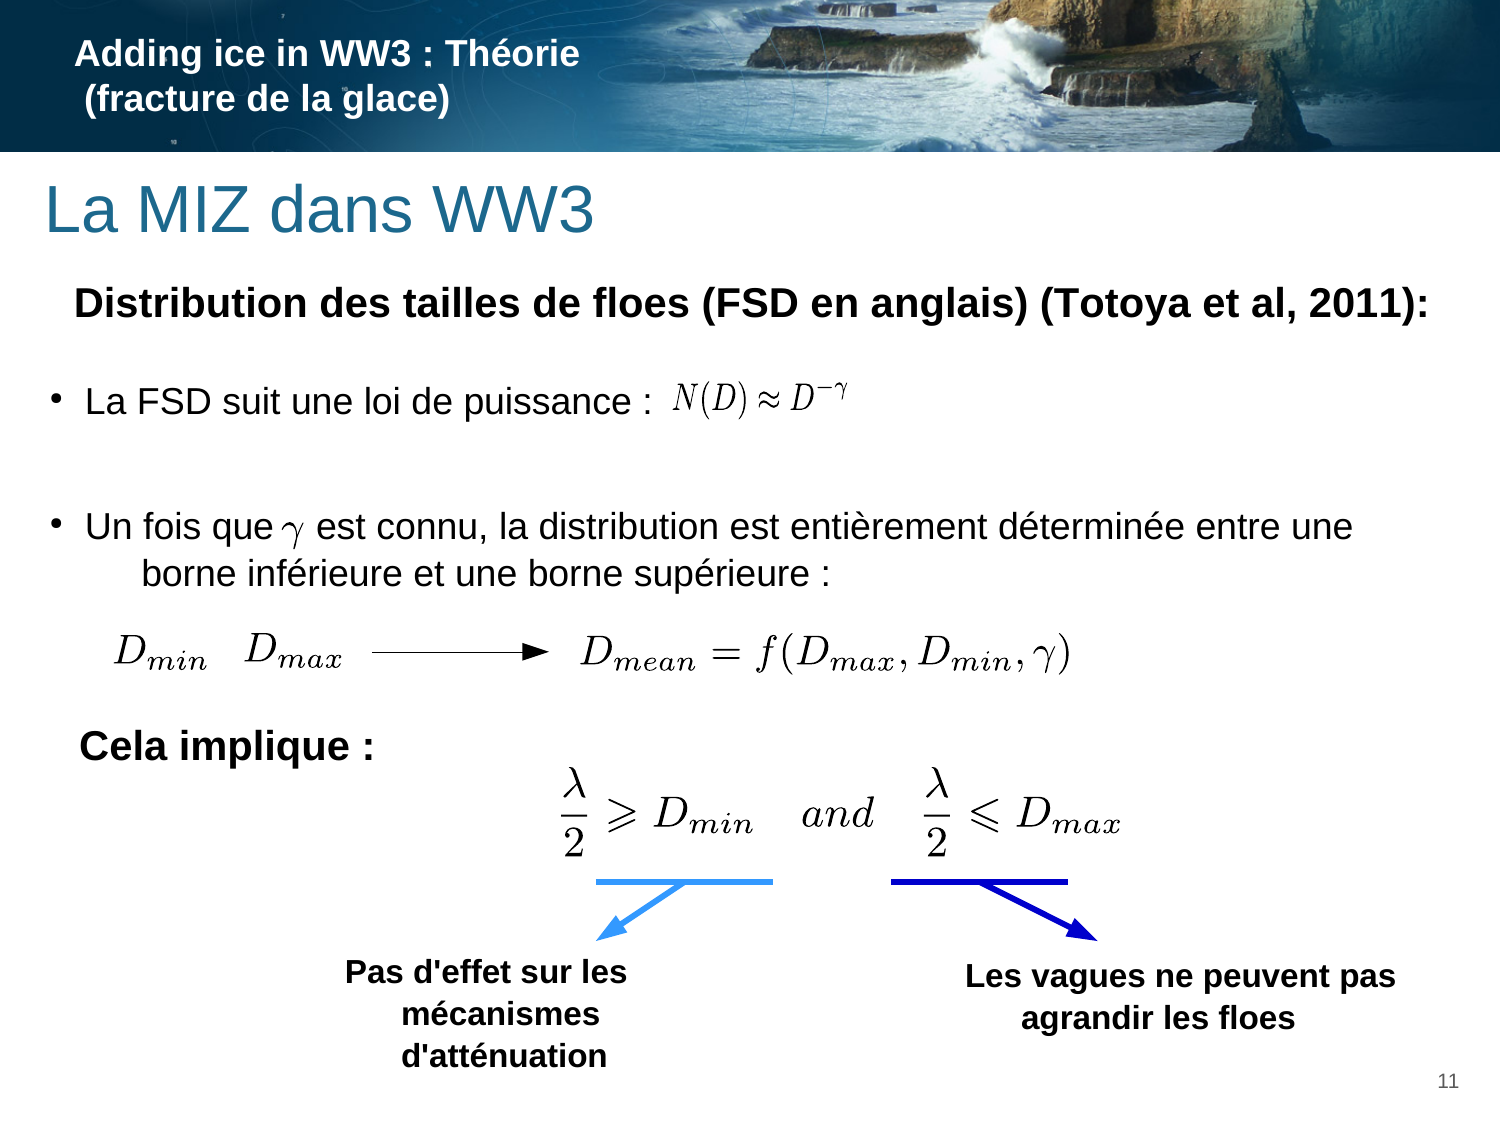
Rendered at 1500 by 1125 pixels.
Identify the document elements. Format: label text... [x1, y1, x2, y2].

text_box Les vagues ne peuvent pas agrandir les floes [950, 944, 1500, 1102]
text_box Distribution des tailles de floes (FSD en anglais) (Totoya et al, 2011): [59, 265, 1477, 412]
text_box La FSD suit une loi de puissance : Un fois que est connu, la distribution est entièrement déterminée entre une borne inférieure et une borne supérieure : [34, 367, 1453, 680]
text_box [561, 767, 1123, 857]
text_box [280, 522, 305, 550]
text_box Cela implique : [64, 708, 1334, 774]
picture [0, 0, 1500, 152]
title Adding ice in WW3 : Théorie (fracture de la glace) [59, 21, 1034, 127]
title La MIZ dans WW3 [29, 118, 1214, 294]
text_box [111, 635, 209, 671]
text_box [671, 377, 849, 420]
text_box [578, 633, 1073, 675]
text_box [242, 633, 344, 668]
text_box Pas d'effet sur les mécanismes d'atténuation [330, 941, 685, 1080]
